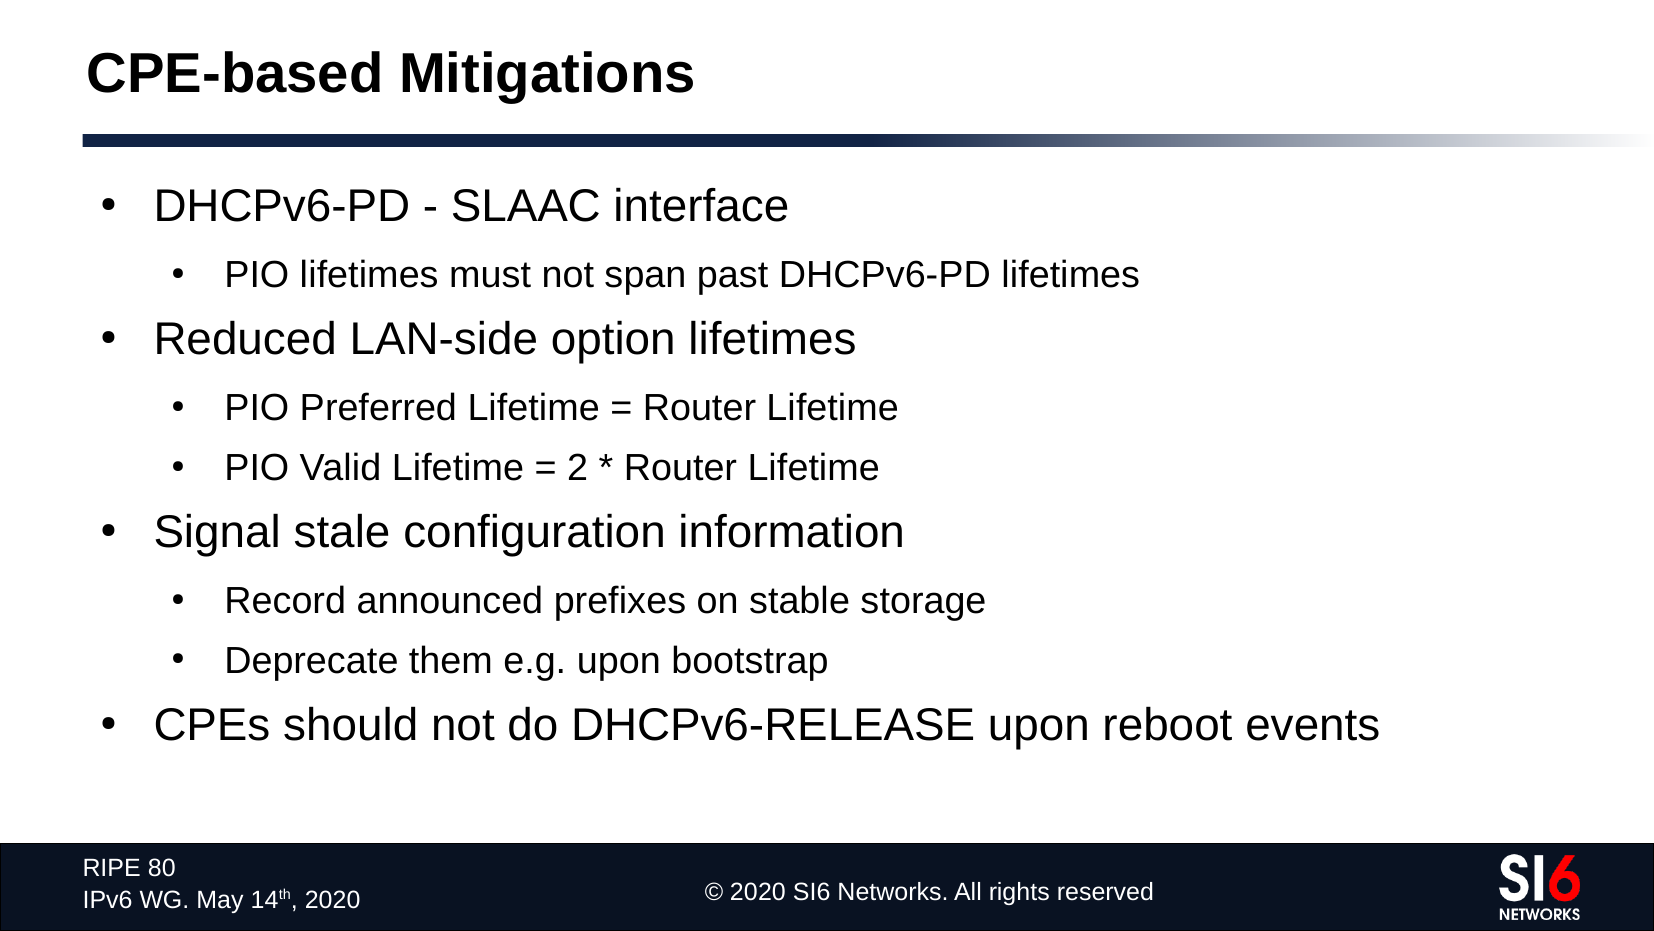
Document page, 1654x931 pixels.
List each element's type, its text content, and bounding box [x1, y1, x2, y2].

title CPE-based Mitigations [86, 22, 1575, 124]
picture [1499, 854, 1580, 920]
list DHCPv6-PD - SLAAC interface PIO lifetimes must not span past DHCPv6-PD lifetimes Reduced LAN-side option lifetimes PIO Preferred Lifetime = Router Lifetime PIO Valid Lifetime = 2 * Router Lifetime Signal stale configuration information Record announced prefixes on stable storage Deprecate them e.g. upon bootstrap CPEs should not do DHCPv6-RELEASE upon reboot events [82, 179, 1571, 794]
